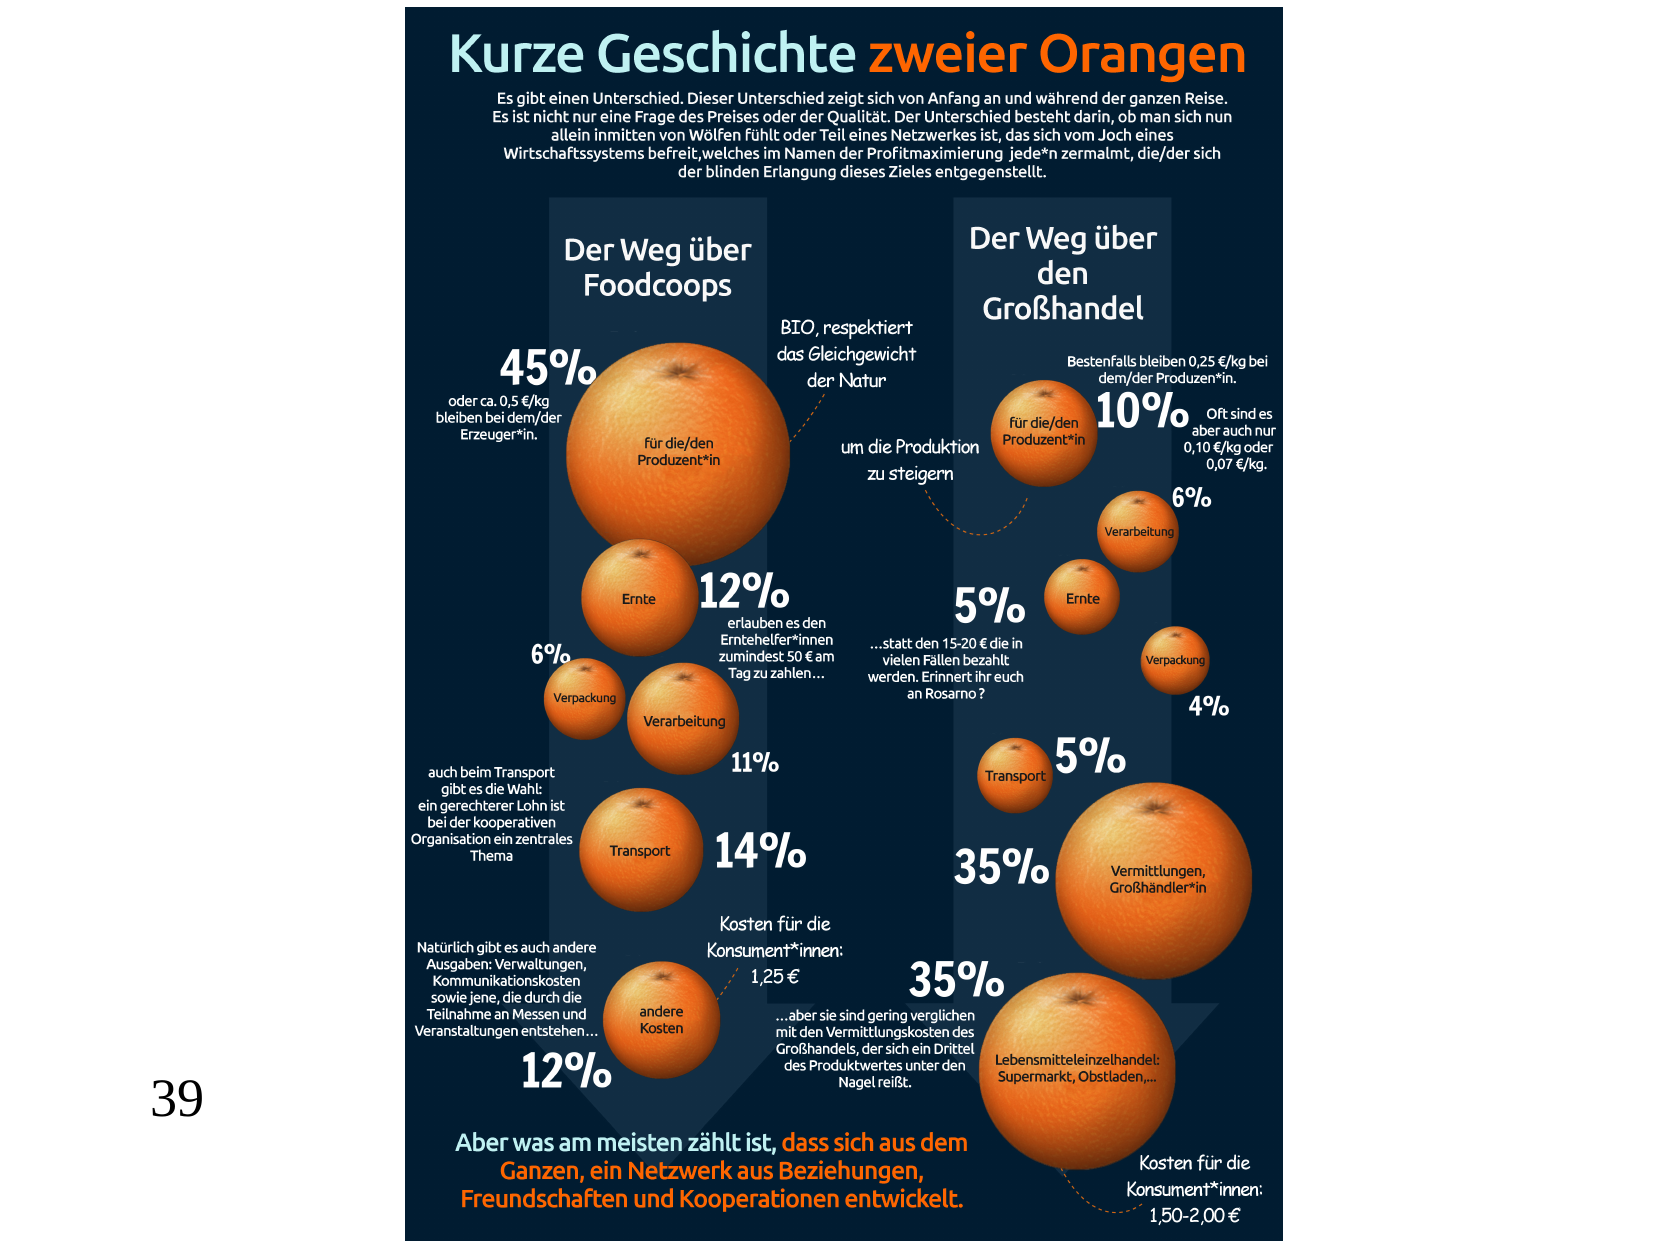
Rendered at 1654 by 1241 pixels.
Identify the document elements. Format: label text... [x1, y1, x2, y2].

picture [405, 7, 1283, 1241]
text_box <Foliennummer> [0, 1061, 383, 1169]
